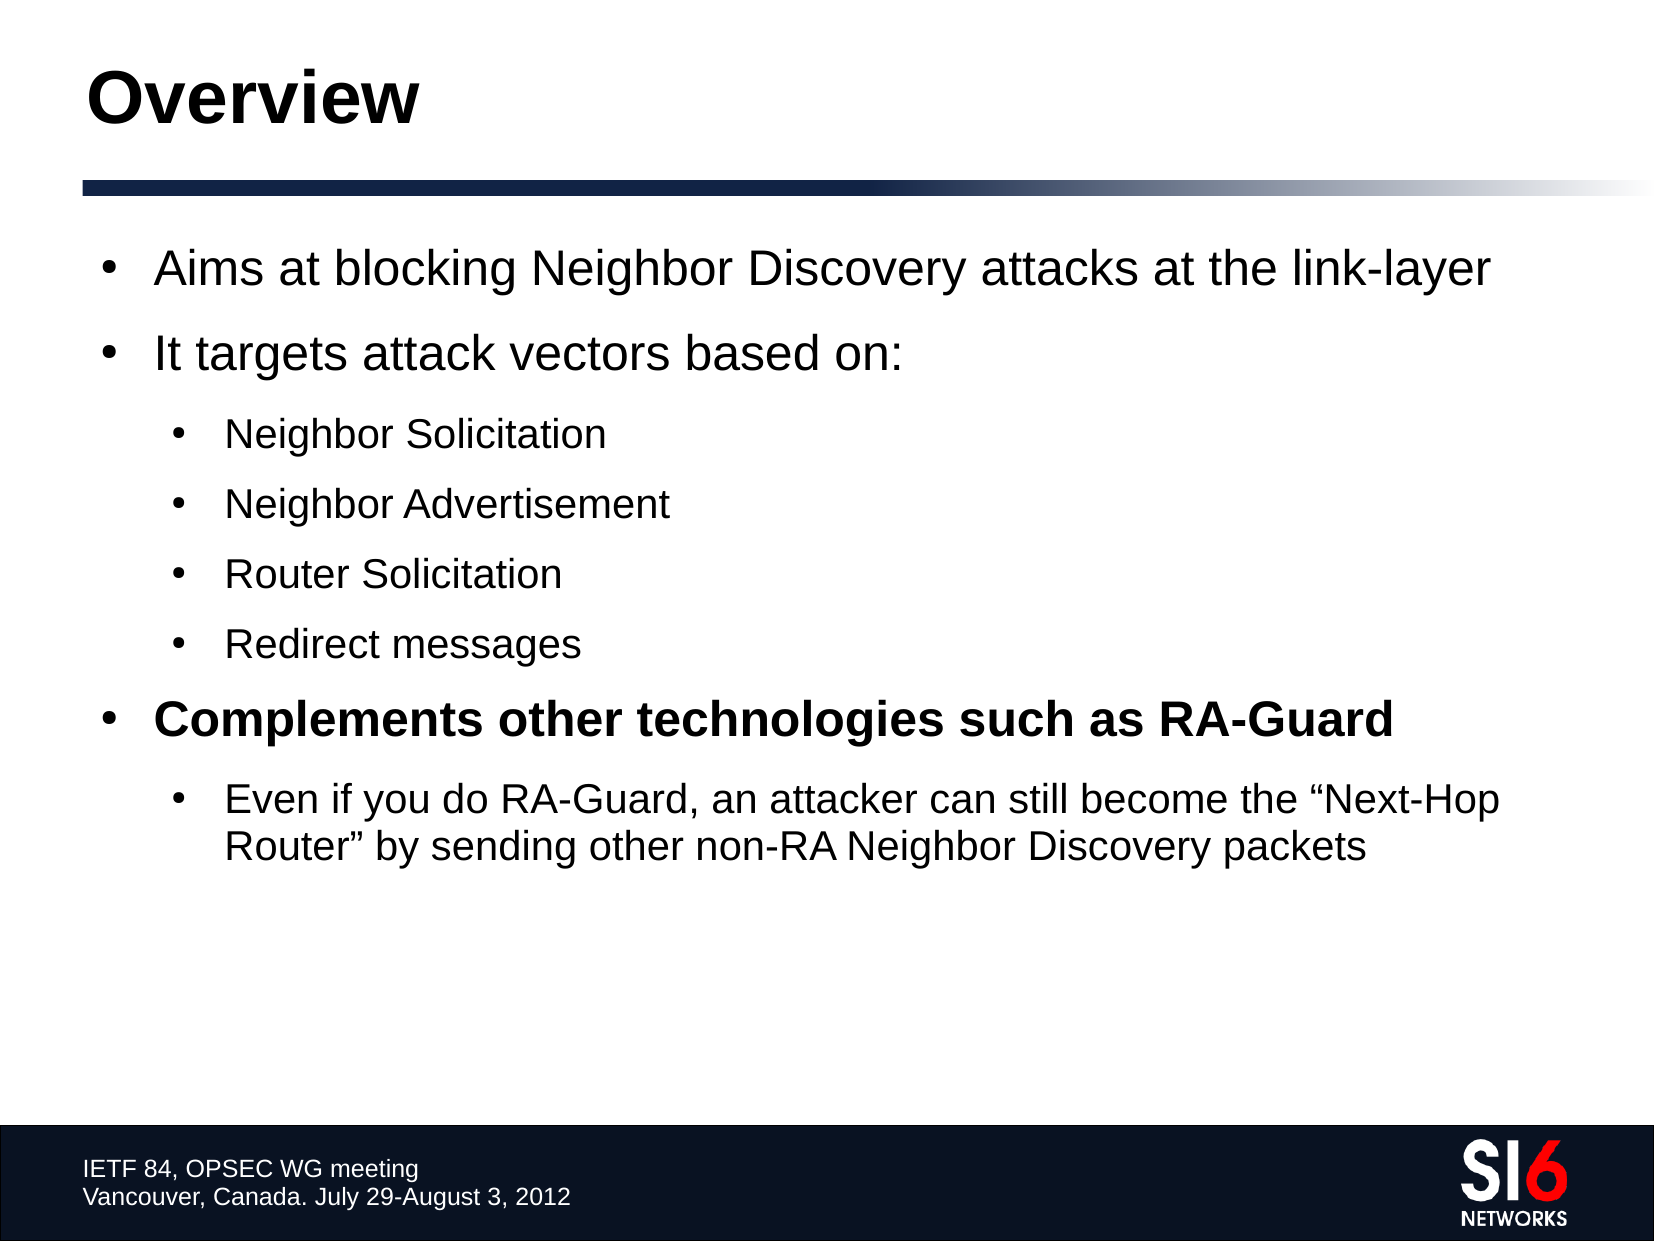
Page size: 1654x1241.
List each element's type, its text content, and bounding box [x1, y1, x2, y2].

list Aims at blocking Neighbor Discovery attacks at the link-layer It targets attack vectors based on: Neighbor Solicitation Neighbor Advertisement Router Solicitation Redirect messages Complements other technologies such as RA-Guard Even if you do RA-Guard, an attacker can still become the “Next-Hop Router” by sending other non-RA Neighbor Discovery packets [82, 240, 1571, 1059]
title Overview [86, 30, 1576, 166]
picture [1461, 1139, 1567, 1226]
